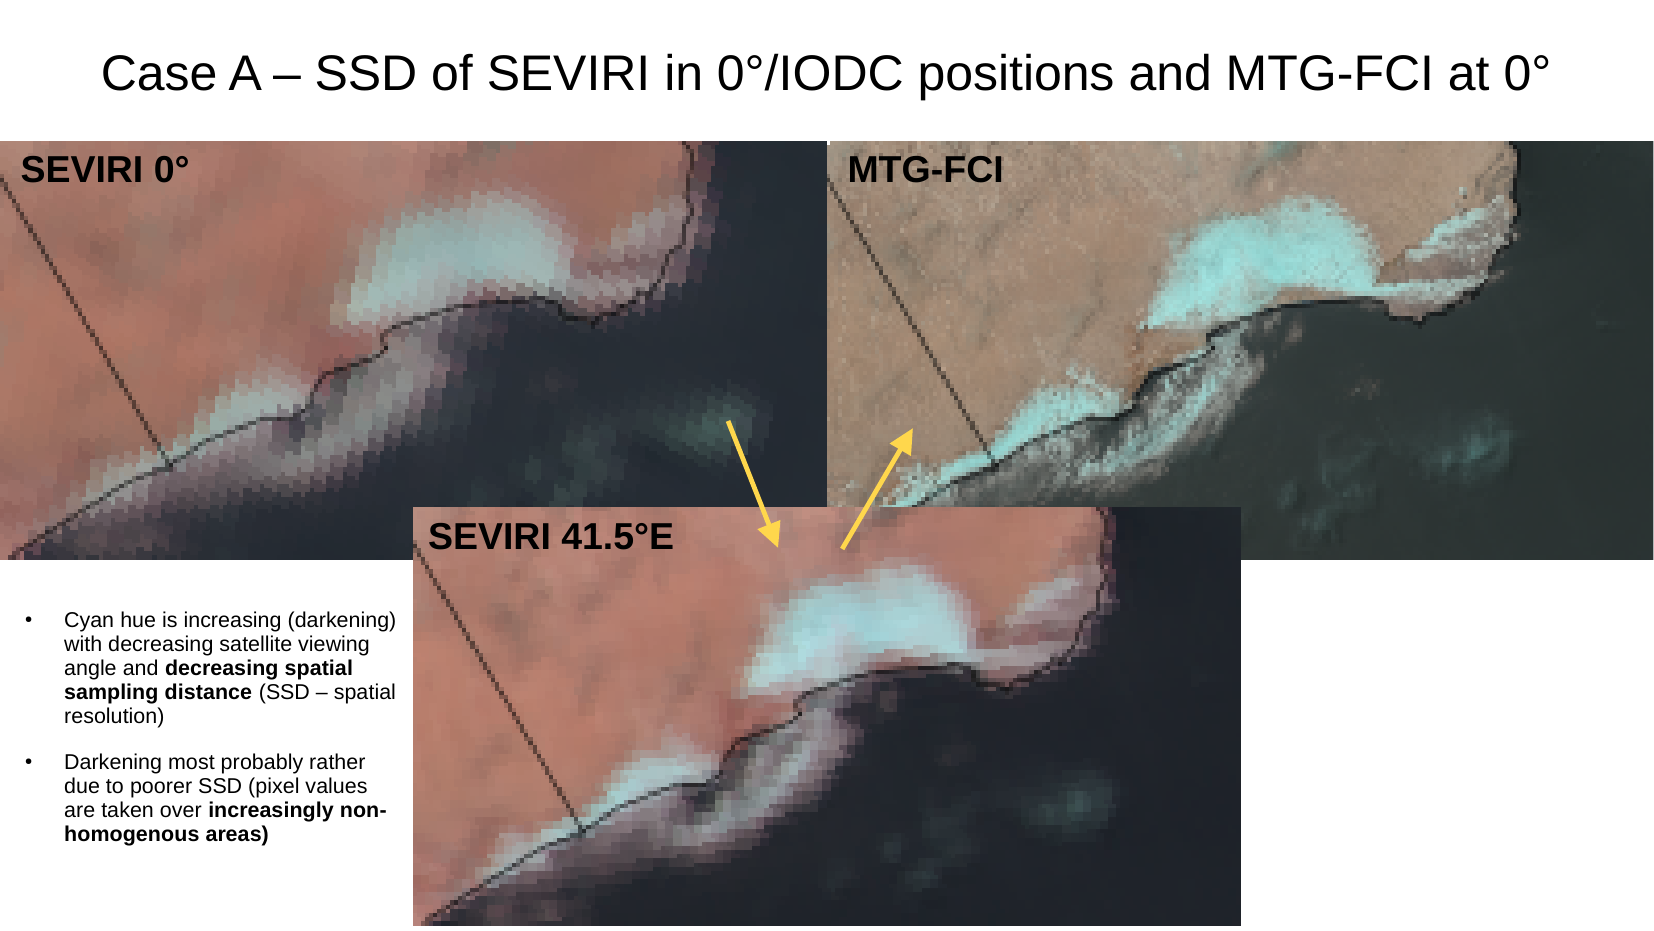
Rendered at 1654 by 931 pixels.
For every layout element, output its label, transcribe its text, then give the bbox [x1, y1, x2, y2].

title Case A – SSD of SEVIRI in 0°/IODC positions and MTG-FCI at 0° [0, 0, 1654, 152]
text_box SEVIRI 0° [5, 141, 263, 211]
text_box SEVIRI 41.5°E [413, 507, 690, 577]
text_box MTG-FCI [832, 141, 1036, 211]
picture [0, 152, 1654, 926]
list Cyan hue is increasing (darkening) with decreasing satellite viewing angle and decreasing spatial sampling distance (SSD – spatial resolution) Darkening most probably rather due to poorer SSD (pixel values are taken over increasingly non-homogenous areas) [11, 608, 402, 874]
